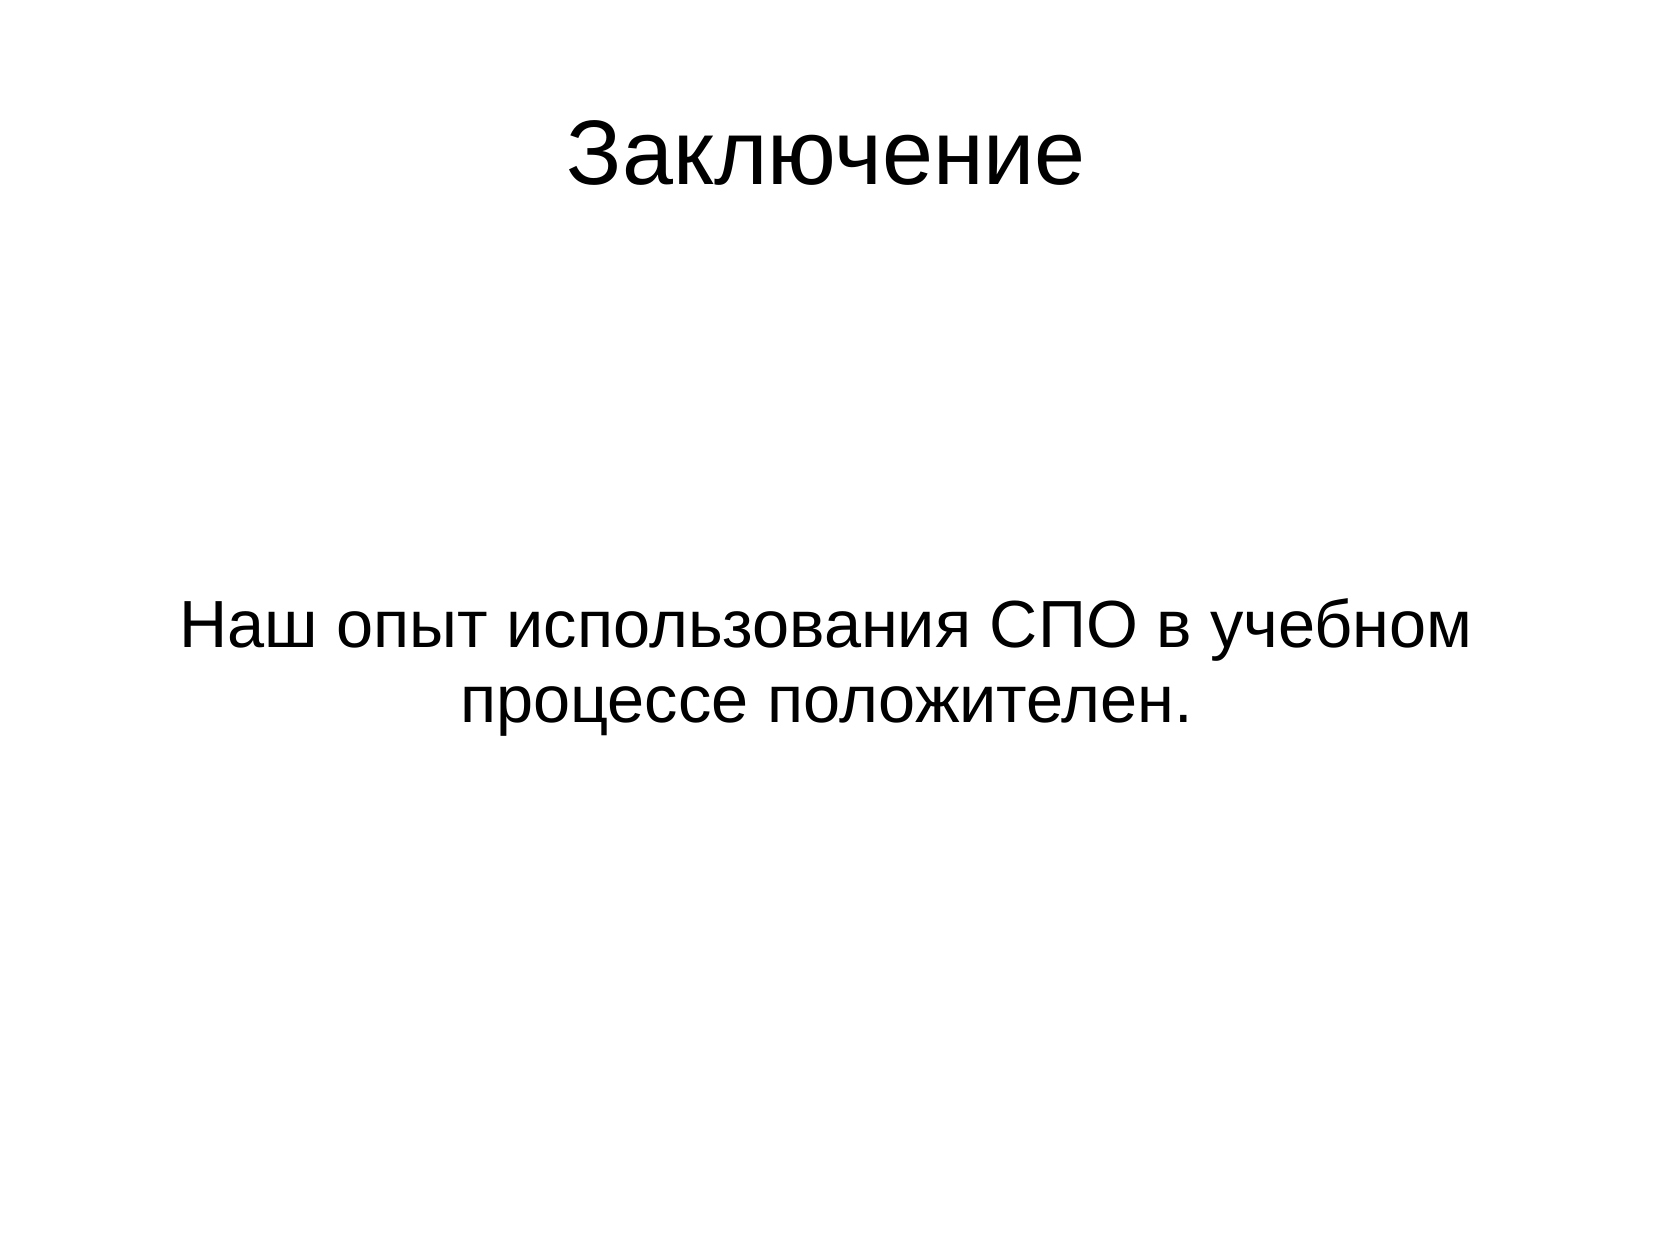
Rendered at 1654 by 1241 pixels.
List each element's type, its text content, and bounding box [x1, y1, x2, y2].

title Заключение [82, 49, 1571, 257]
subtitle Наш опыт использования СПО в учебном процессе положителен. [82, 290, 1571, 1109]
